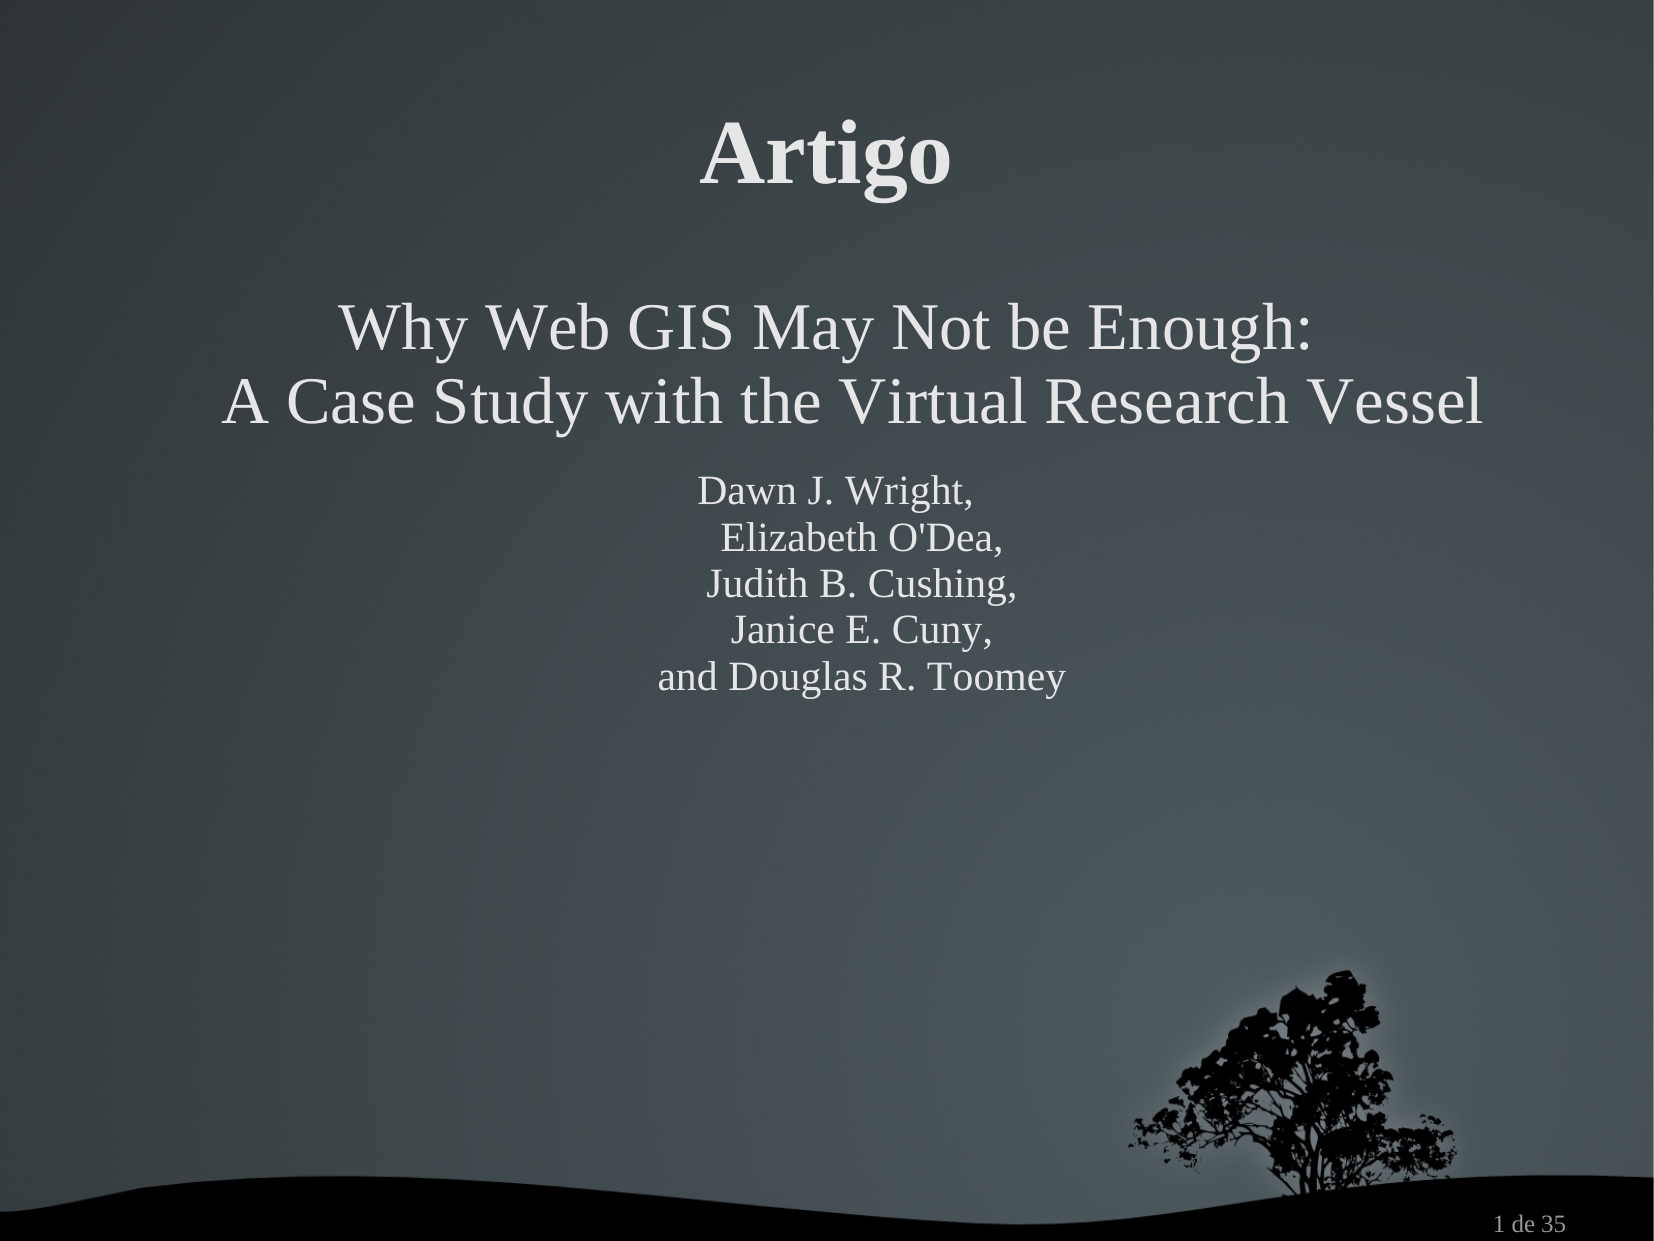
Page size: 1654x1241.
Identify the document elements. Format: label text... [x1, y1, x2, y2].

list Why Web GIS May Not be Enough: A Case Study with the Virtual Research Vessel Dawn J. Wright, Elizabeth O'Dea, Judith B. Cushing, Janice E. Cuny, and Douglas R. Toomey [82, 290, 1571, 1109]
picture [0, 0, 1654, 1241]
title Artigo [82, 49, 1571, 257]
